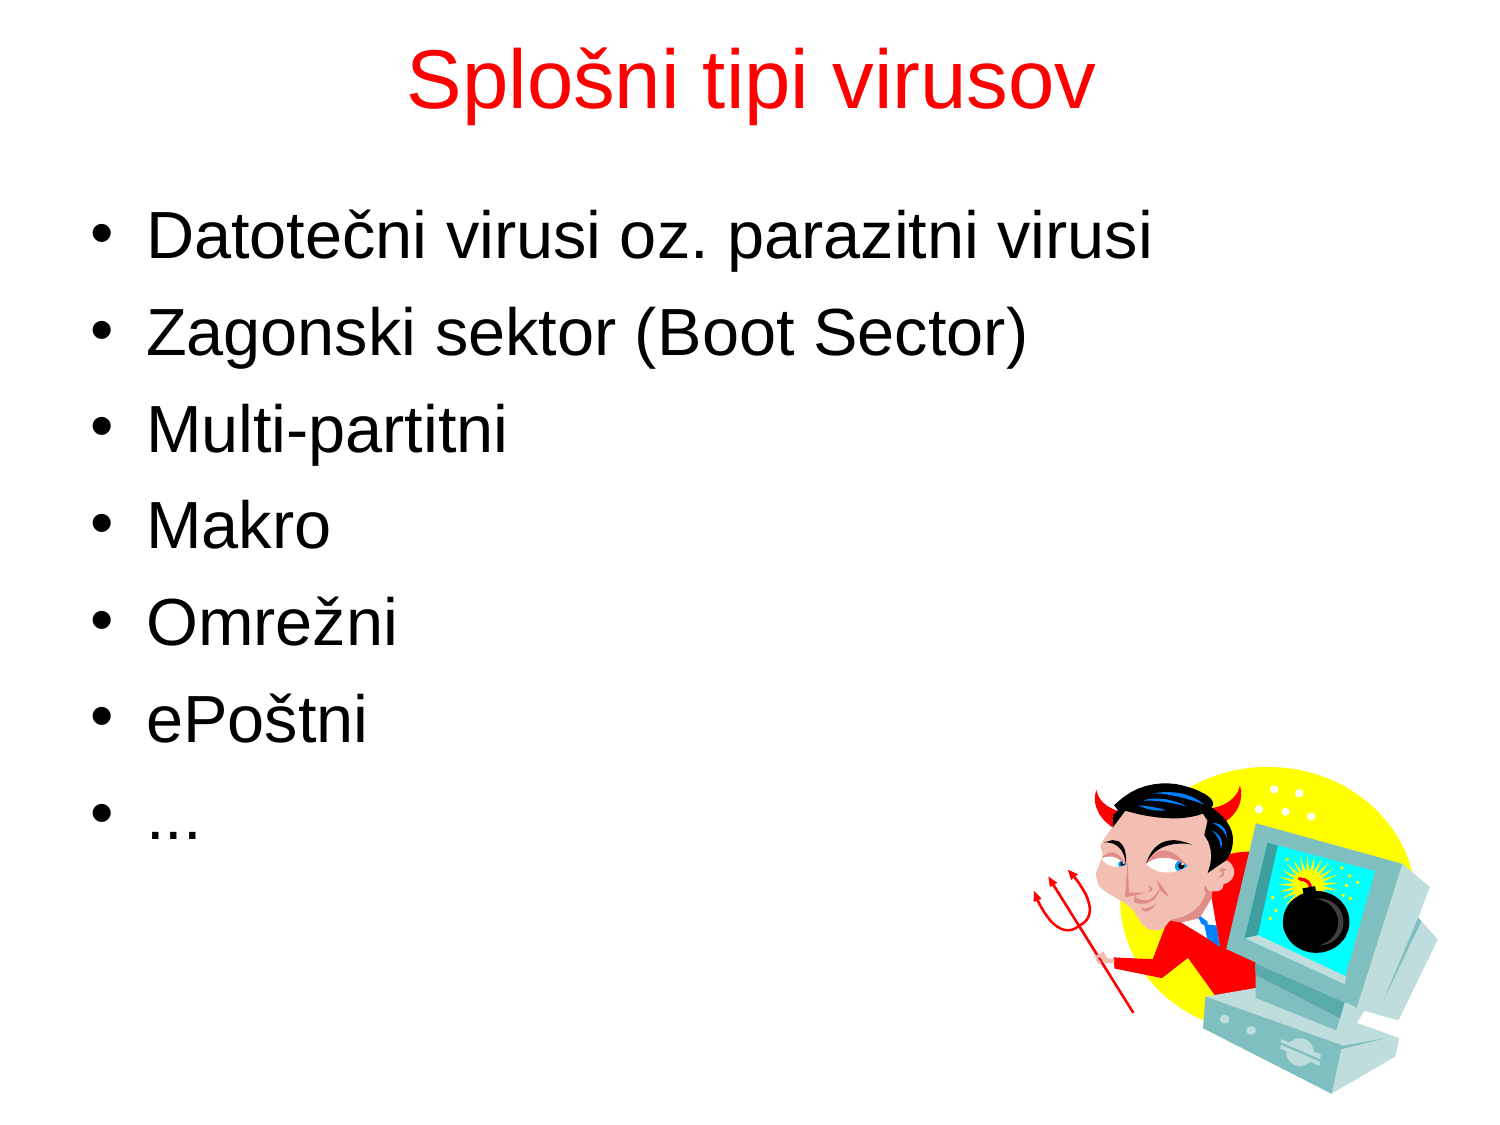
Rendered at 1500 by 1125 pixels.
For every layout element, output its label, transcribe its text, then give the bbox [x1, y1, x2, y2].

title Splošni tipi virusov [76, 0, 1427, 152]
list Datotečni virusi oz. parazitni virusi Zagonski sektor (Boot Sector) Multi-partitni Makro Omrežni ePoštni ... [75, 184, 1426, 928]
picture [1033, 763, 1438, 1094]
